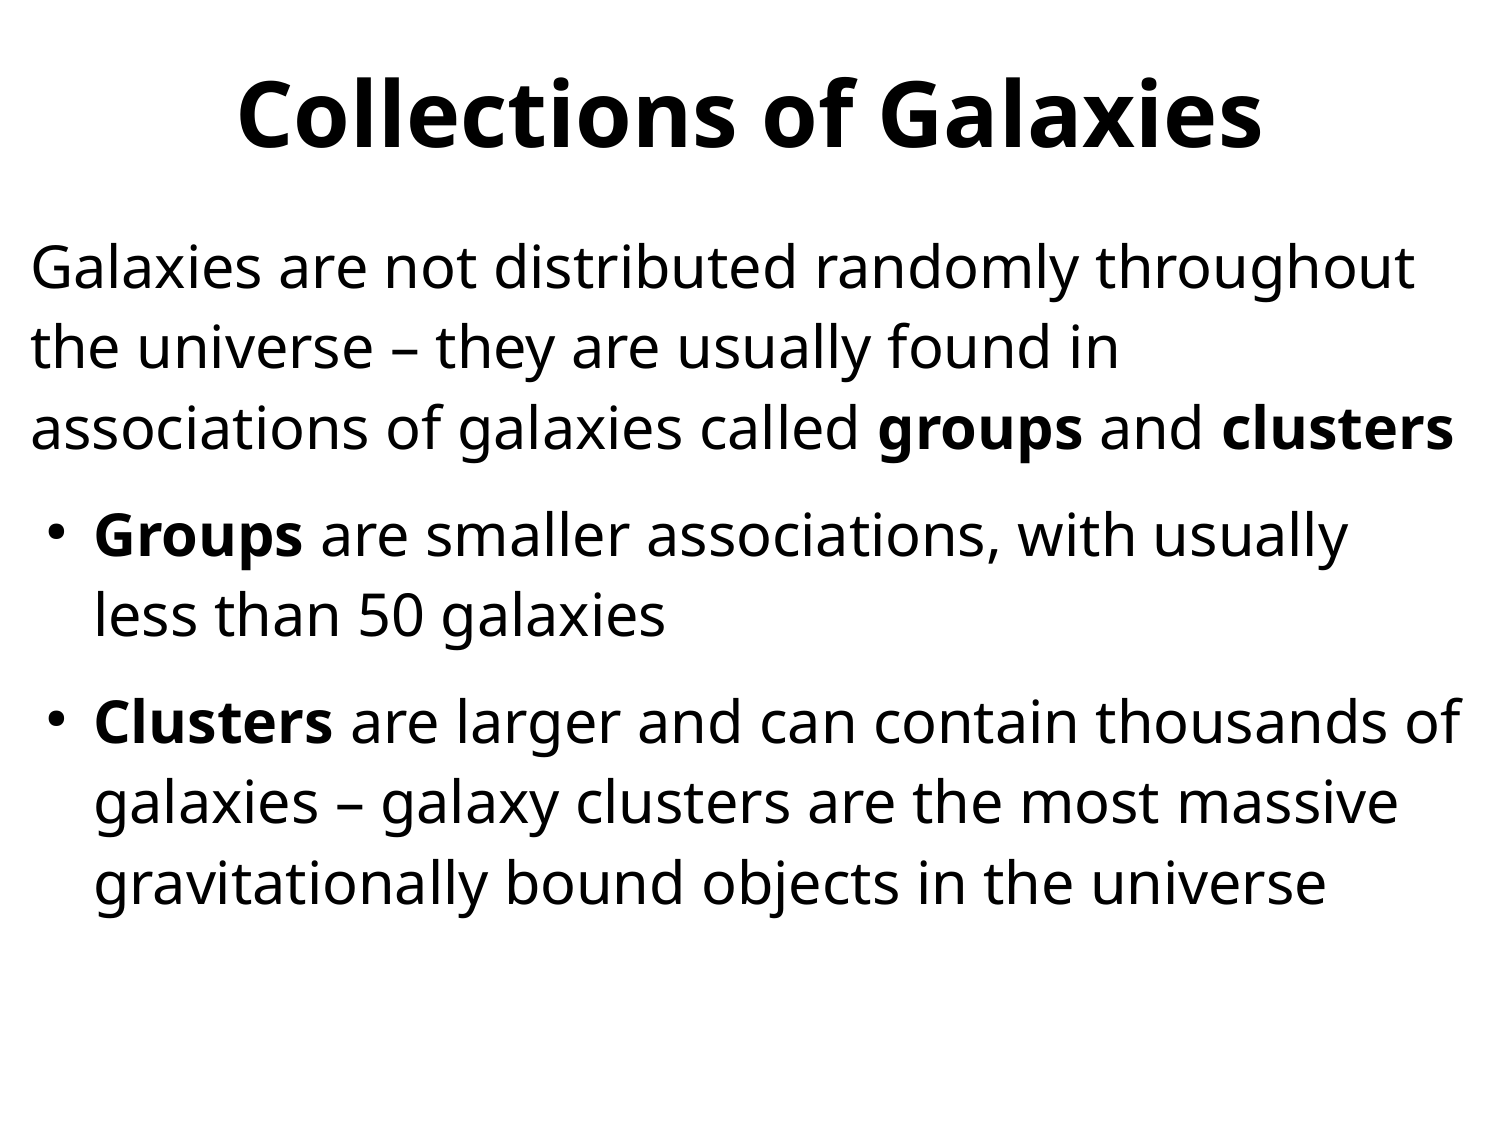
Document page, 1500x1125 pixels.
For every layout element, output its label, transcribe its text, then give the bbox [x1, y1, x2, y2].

title Collections of Galaxies [30, 58, 1471, 167]
list Galaxies are not distributed randomly throughout the universe – they are usually found in associations of galaxies called groups and clusters Groups are smaller associations, with usually less than 50 galaxies Clusters are larger and can contain thousands of galaxies – galaxy clusters are the most massive gravitationally bound objects in the universe [30, 224, 1471, 1081]
